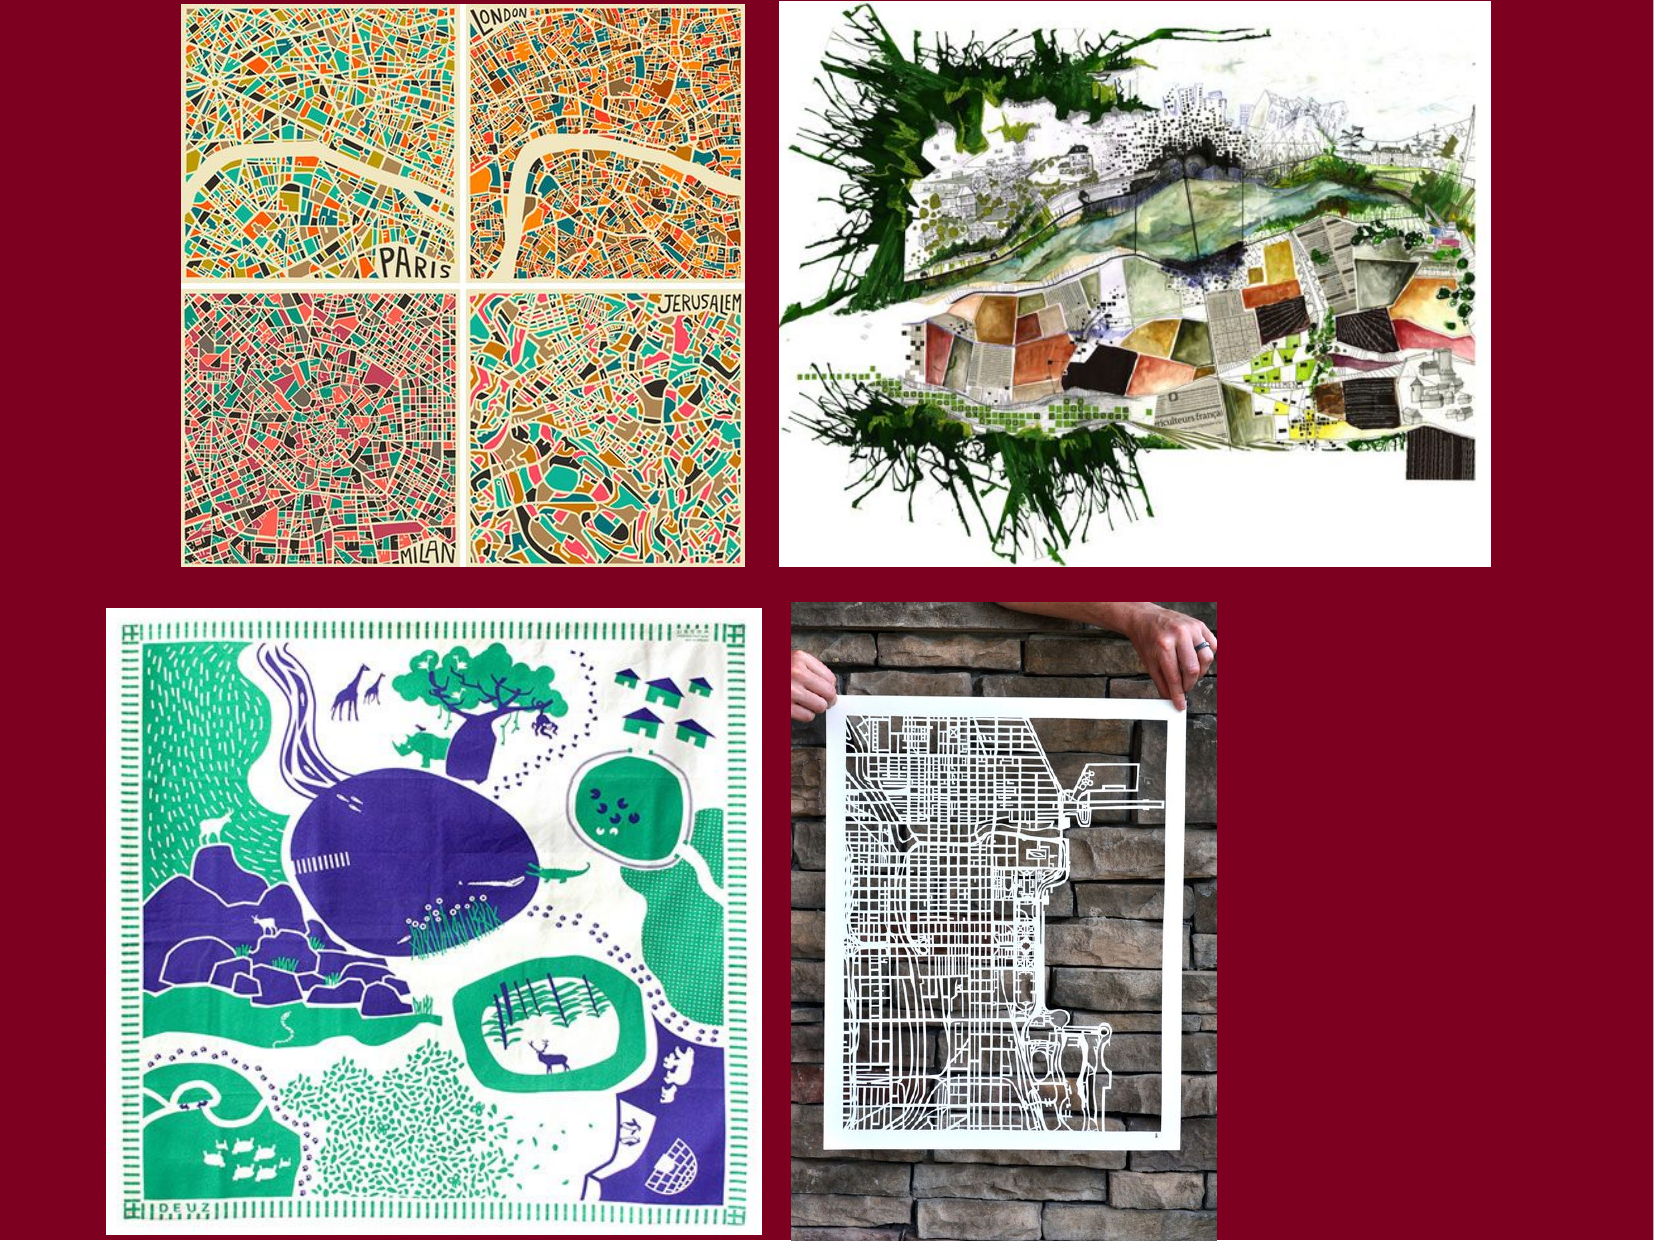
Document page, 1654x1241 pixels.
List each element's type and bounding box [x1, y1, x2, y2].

picture [791, 602, 1217, 1241]
picture [106, 608, 762, 1235]
picture [779, 1, 1491, 567]
picture [181, 4, 745, 567]
